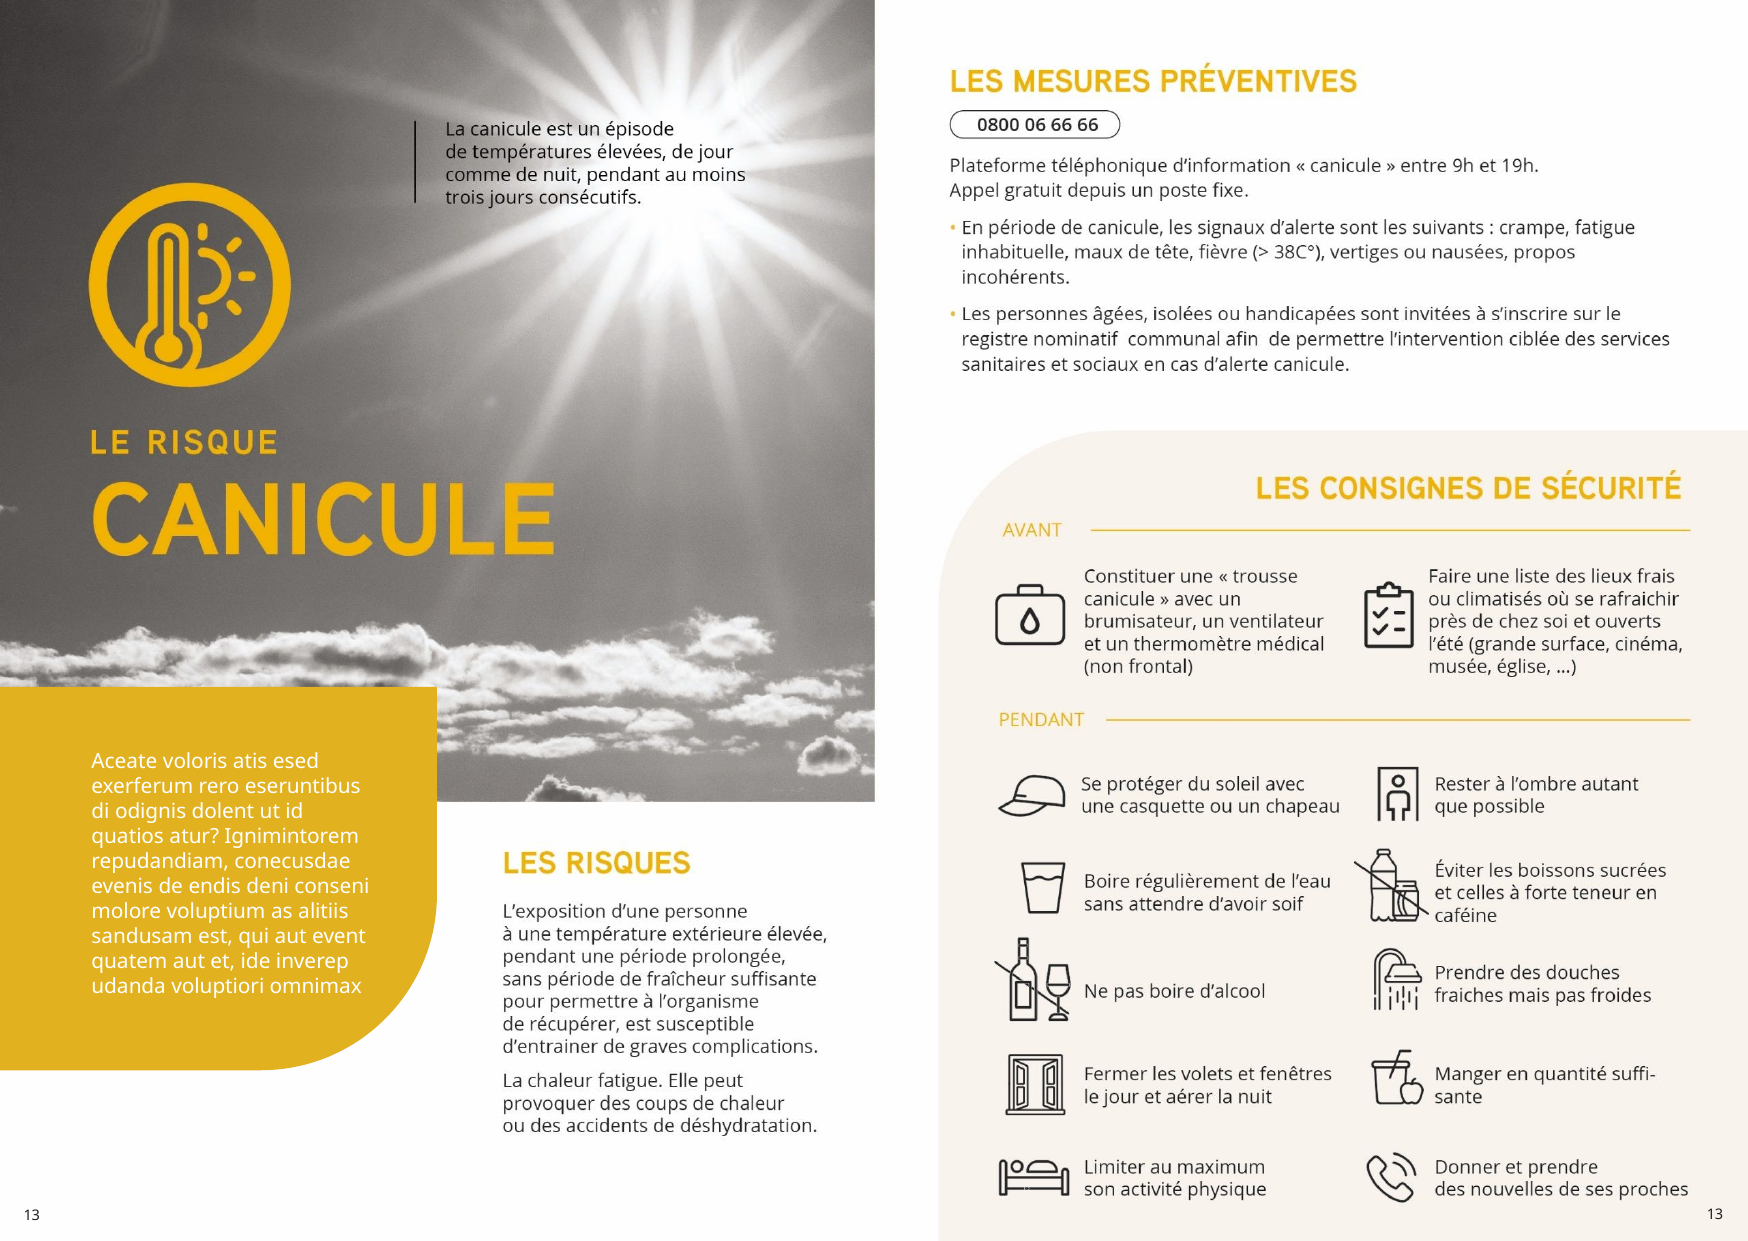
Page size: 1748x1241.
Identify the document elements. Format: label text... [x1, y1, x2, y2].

picture [0, 0, 1748, 1241]
text_box <numéro> [1691, 1204, 1724, 1225]
text_box Aceate voloris atis esed exerferum rero eseruntibus di odignis dolent ut id quatios atur? Ignimintorem repudandiam, conecusdae evenis de endis deni conseni molore voluptium as alitiis sandusam est, qui aut event quatem aut et, ide inverep udanda voluptiori omnimax [91, 745, 374, 998]
text_box <numéro> [17, 1205, 62, 1226]
text_box [0, 686, 437, 1071]
